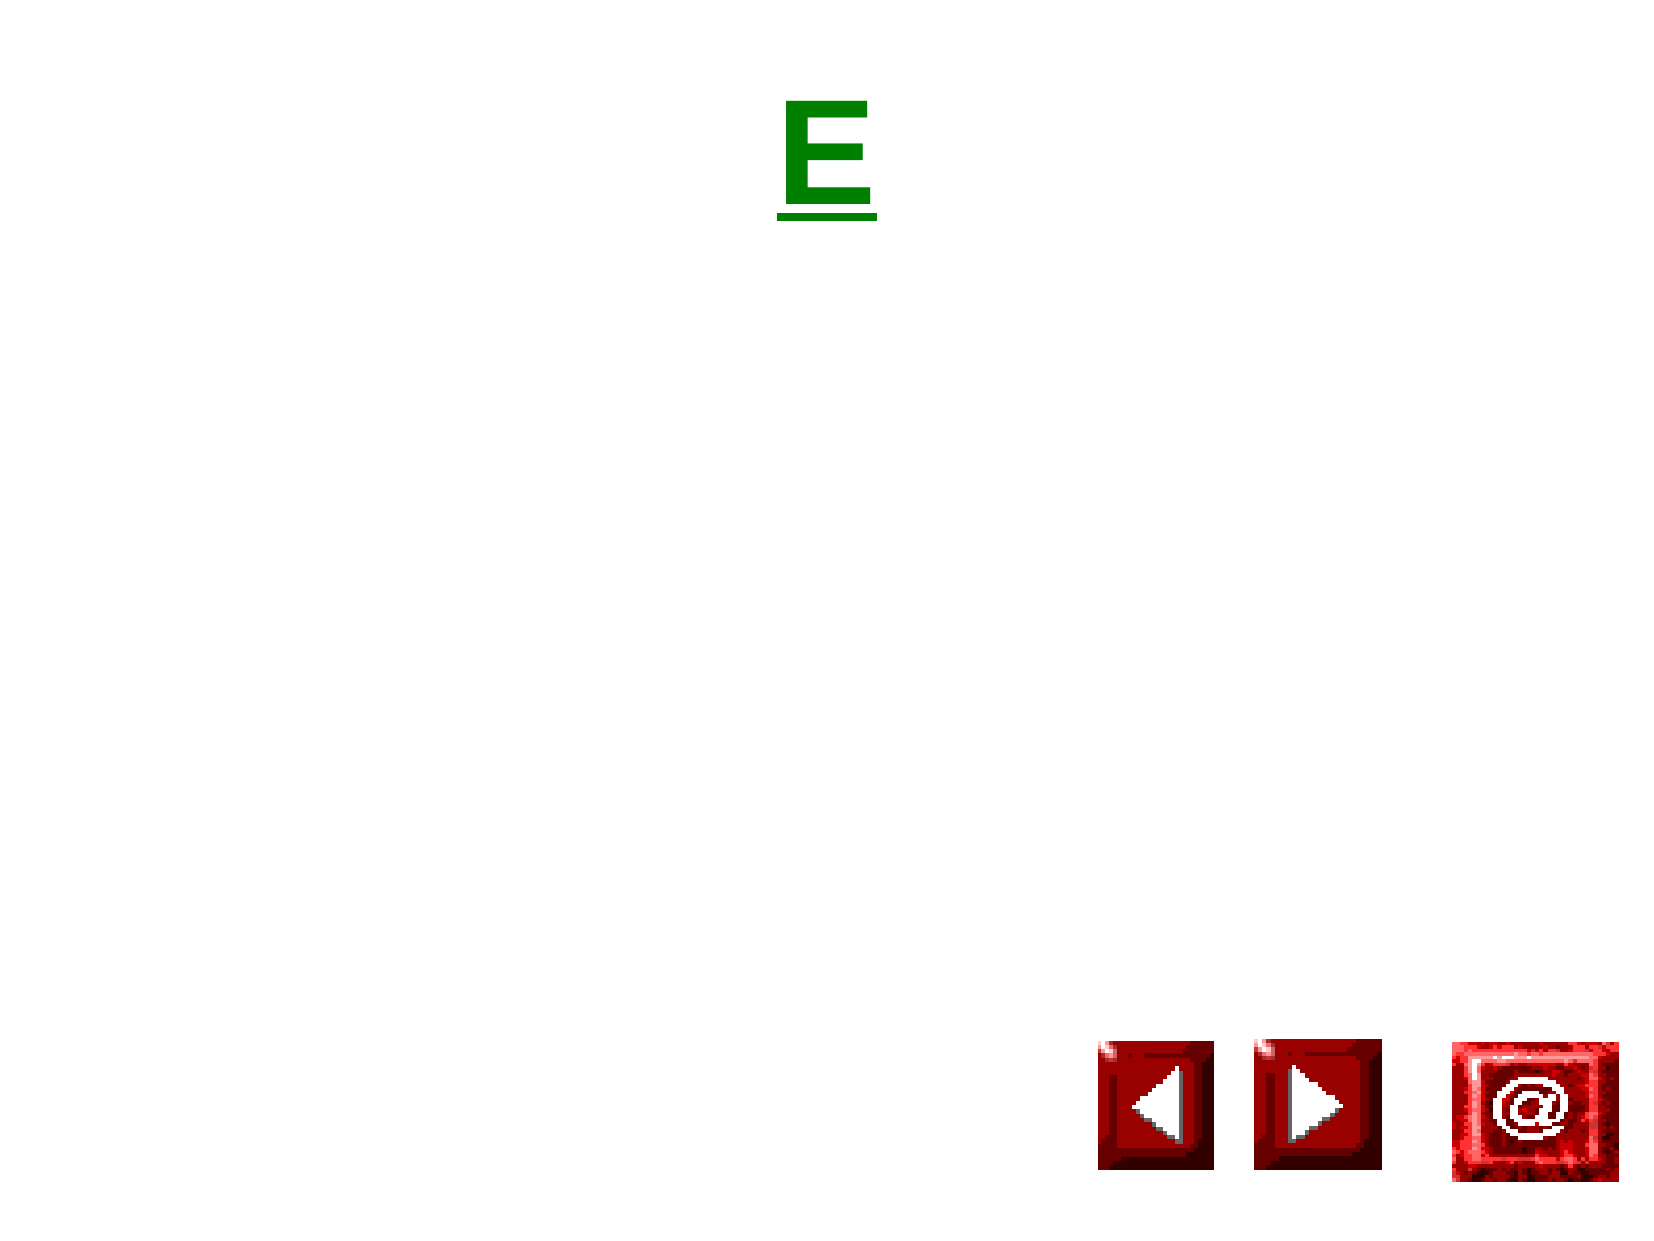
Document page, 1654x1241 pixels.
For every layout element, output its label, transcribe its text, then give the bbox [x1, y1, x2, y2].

picture [1098, 1041, 1214, 1170]
picture [1452, 1042, 1619, 1182]
picture [1254, 1039, 1382, 1170]
title E [82, 49, 1571, 257]
